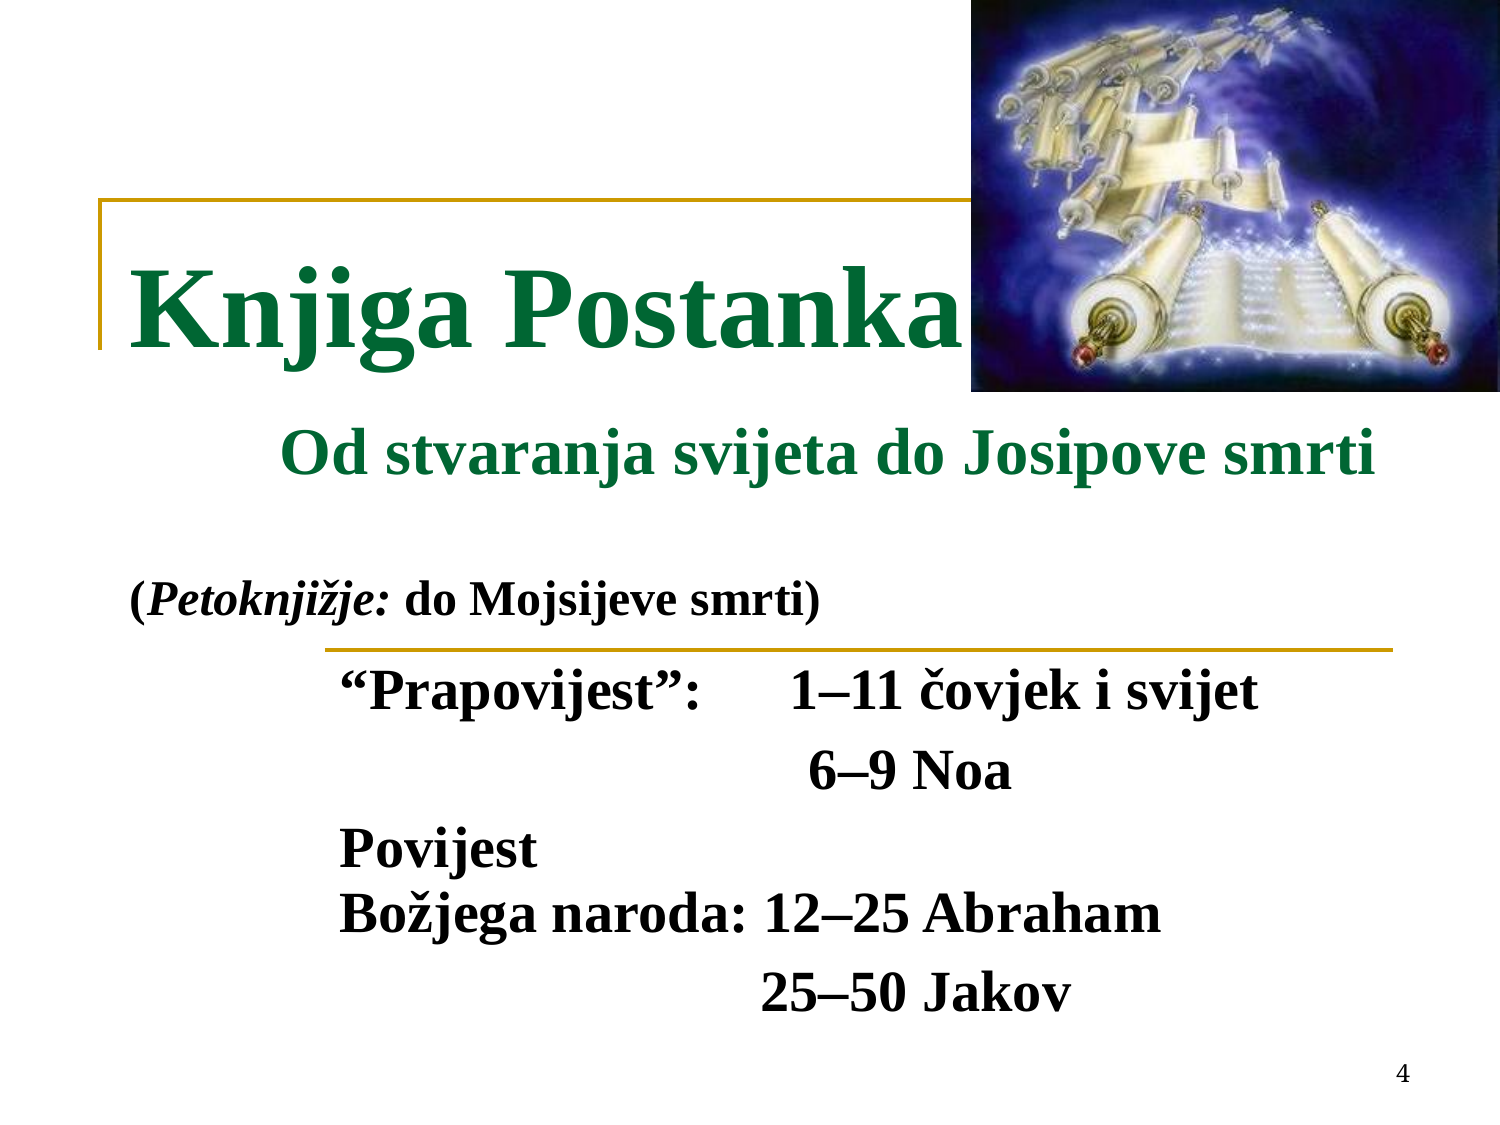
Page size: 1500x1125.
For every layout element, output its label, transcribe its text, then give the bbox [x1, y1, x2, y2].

picture [971, 0, 1500, 392]
title Knjiga Postanka Od stvaranja svijeta do Josipove smrti (Petoknjižje: do Mojsijeve smrti) [115, 222, 1395, 651]
text_box <number> [1074, 1024, 1426, 1100]
subtitle “Prapovijest”: 1–11 čovjek i svijet 6–9 Noa Povijest Božjega naroda: 12–25 Abraham 25–50 Jakov [324, 650, 1401, 1058]
